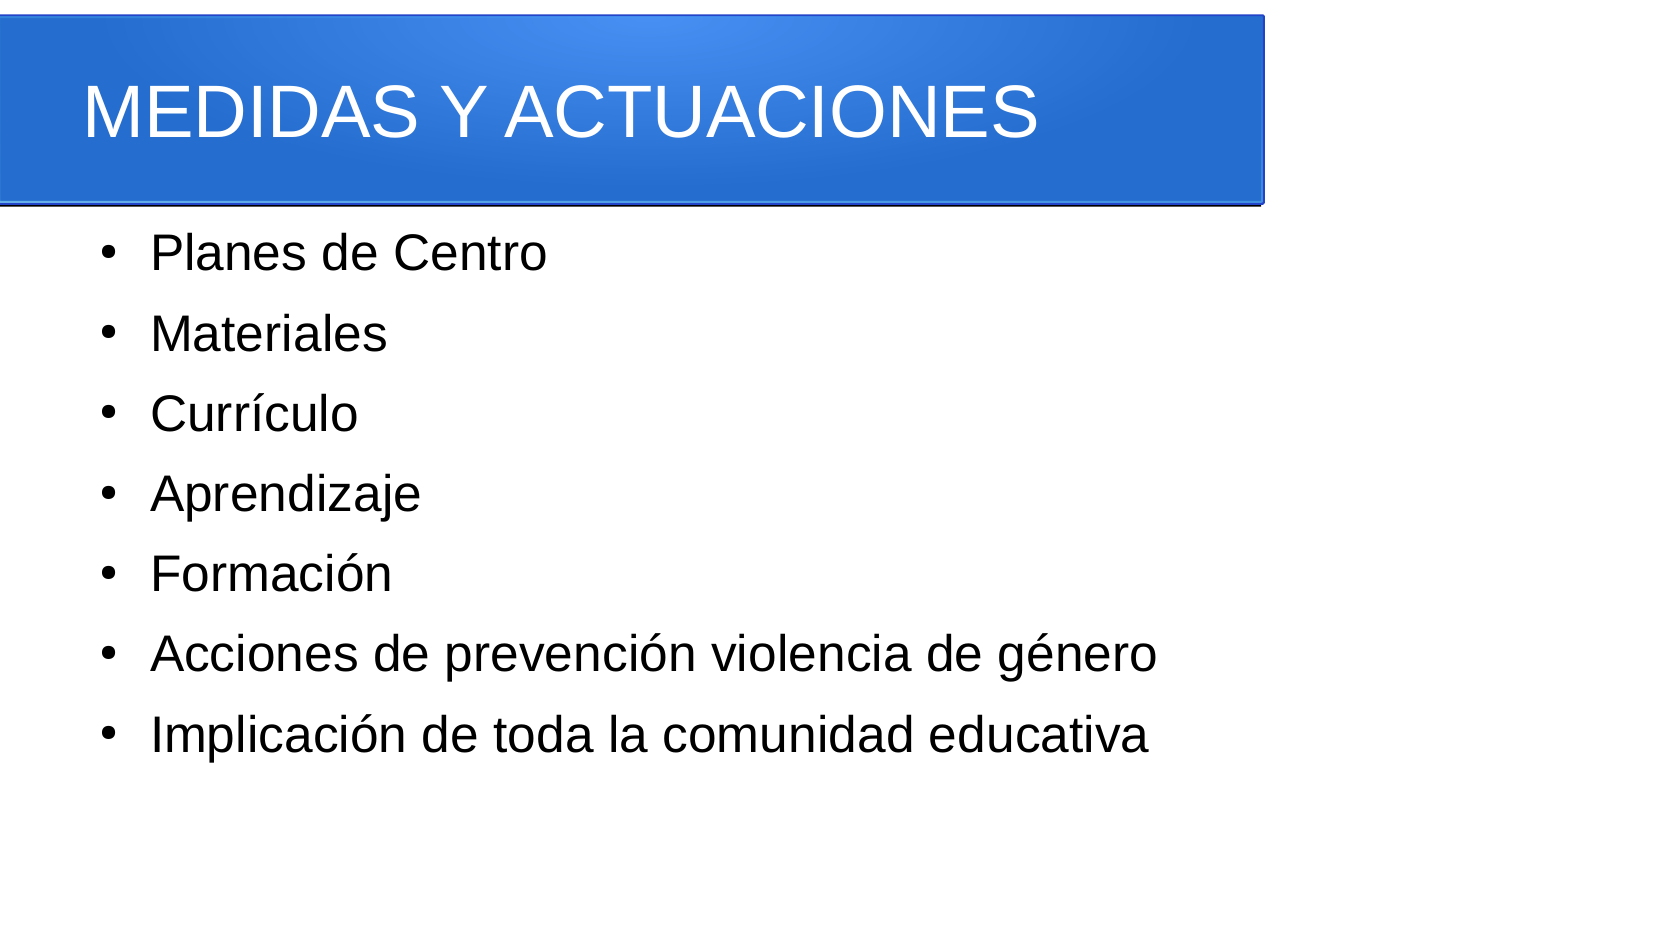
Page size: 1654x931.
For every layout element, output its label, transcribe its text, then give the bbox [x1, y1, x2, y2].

list Planes de Centro Materiales Currículo Aprendizaje Formación Acciones de prevención violencia de género Implicación de toda la comunidad educativa [82, 224, 1571, 764]
title MEDIDAS Y ACTUACIONES [82, 35, 1235, 189]
